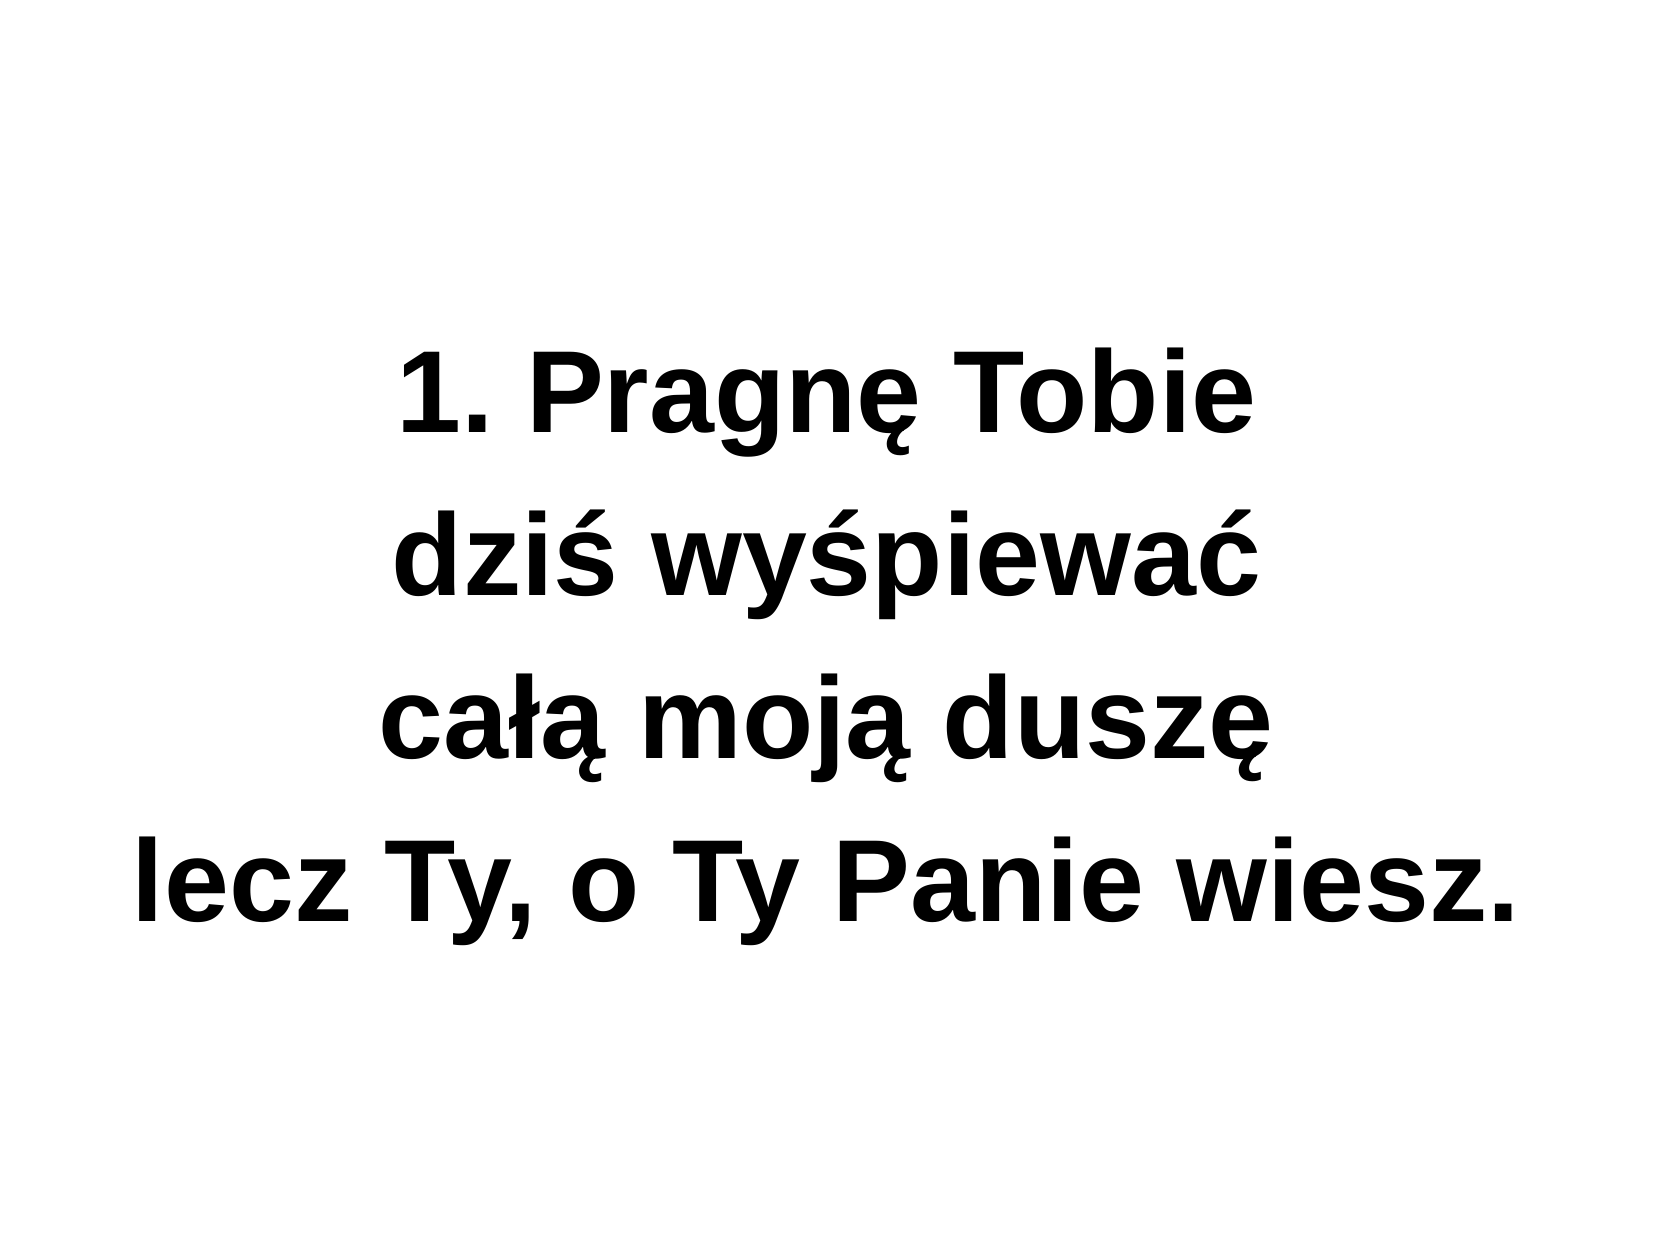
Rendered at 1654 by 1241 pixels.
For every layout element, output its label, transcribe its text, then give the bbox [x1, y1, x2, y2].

subtitle 1. Pragnę Tobie dziś wyśpiewać całą moją duszę lecz Ty, o Ty Panie wiesz. [0, 0, 1654, 1241]
